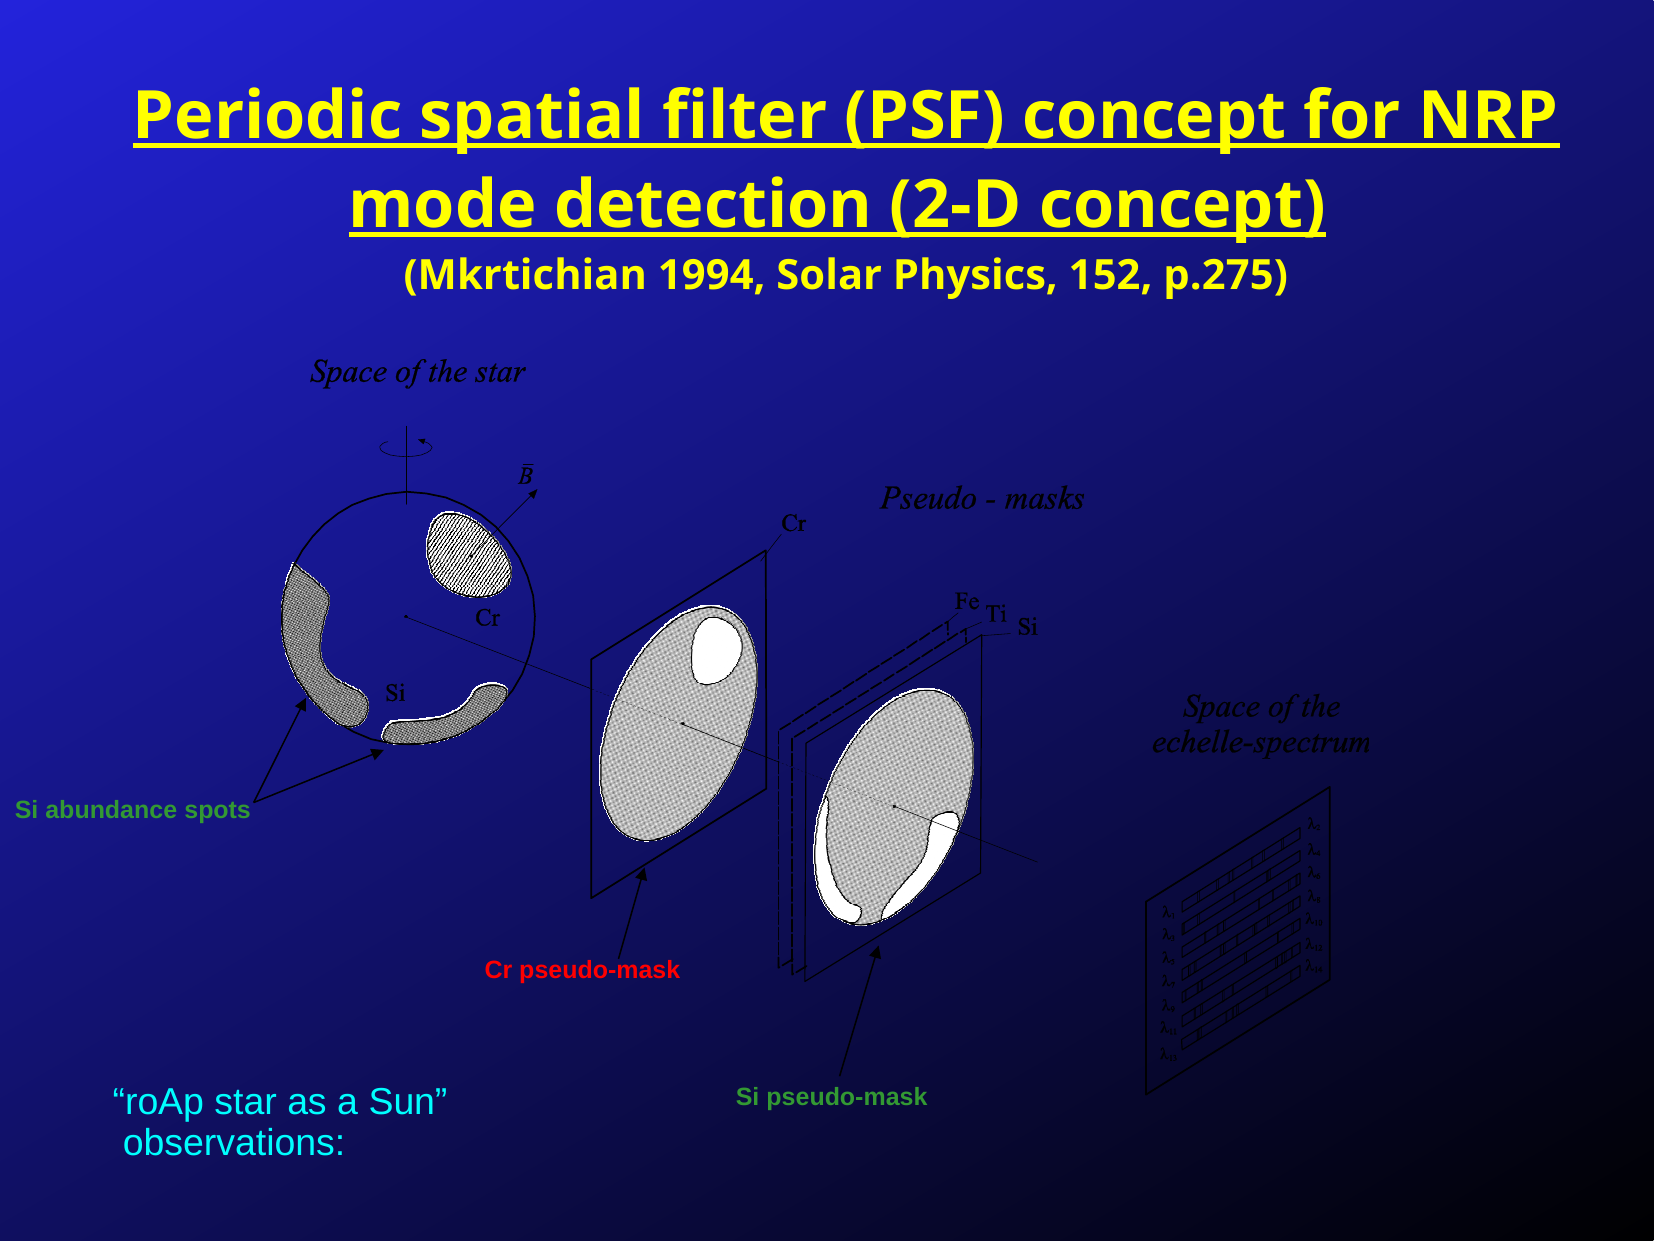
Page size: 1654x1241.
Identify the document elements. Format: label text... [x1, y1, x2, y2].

text_box Si abundance spots [0, 789, 320, 833]
text_box Si pseudo-mask [721, 1075, 944, 1119]
title Periodic spatial filter (PSF) concept for NRP mode detection (2-D concept) (Mkrtichian 1994, Solar Physics, 152, p.275) [71, 15, 1622, 353]
text_box “roAp star as a Sun” observations: [97, 1074, 501, 1172]
picture [279, 359, 1369, 1100]
text_box Cr pseudo-mask [469, 949, 696, 993]
